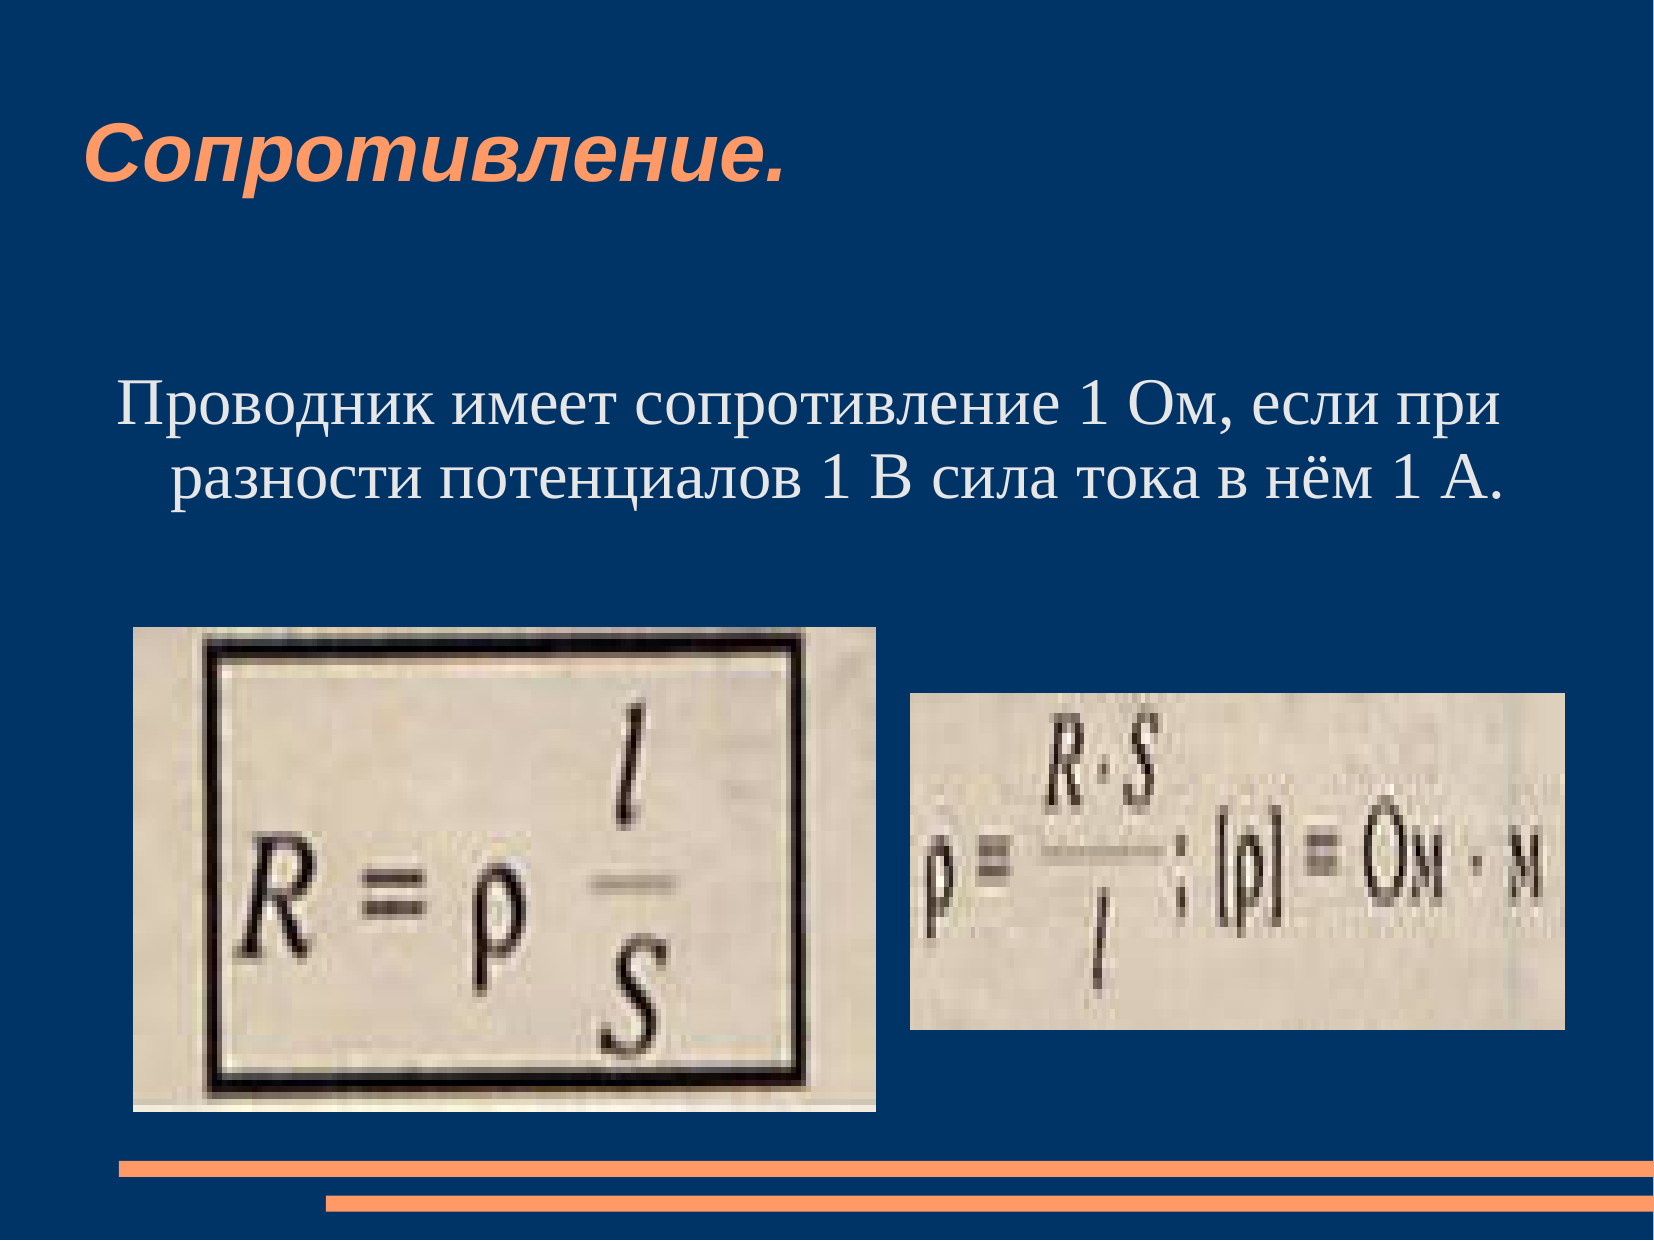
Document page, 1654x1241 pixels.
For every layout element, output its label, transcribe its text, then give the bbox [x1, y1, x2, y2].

list Проводник имеет сопротивление 1 Ом, если при разности потенциалов 1 В сила тока в нём 1 А. [99, 364, 1512, 1146]
picture [133, 627, 876, 1112]
picture [910, 693, 1565, 1030]
title Сопротивление. [82, 56, 1571, 250]
